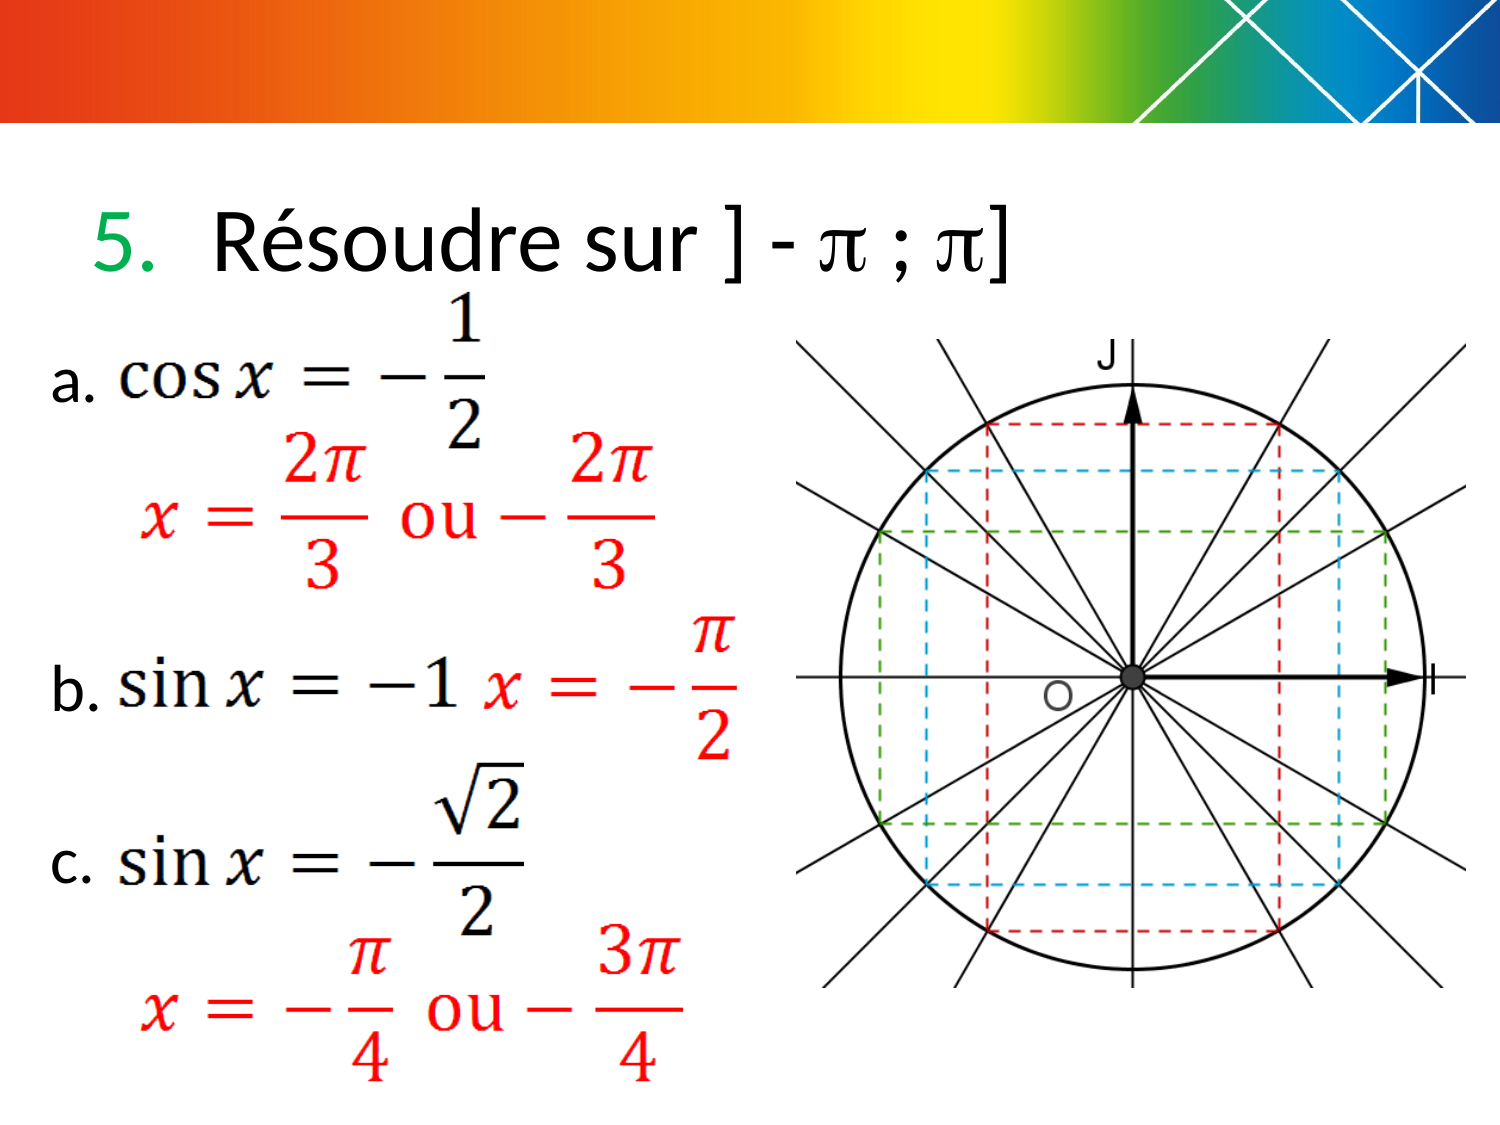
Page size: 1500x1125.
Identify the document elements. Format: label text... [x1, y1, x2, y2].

text_box a. b. c. [35, 328, 821, 1077]
picture [1340, 0, 1500, 123]
picture [0, 0, 1359, 123]
picture [117, 636, 463, 739]
picture [117, 607, 739, 1096]
title Résoudre sur ] -  ; ] [75, 163, 1426, 305]
picture [117, 281, 655, 605]
picture [796, 339, 1466, 988]
